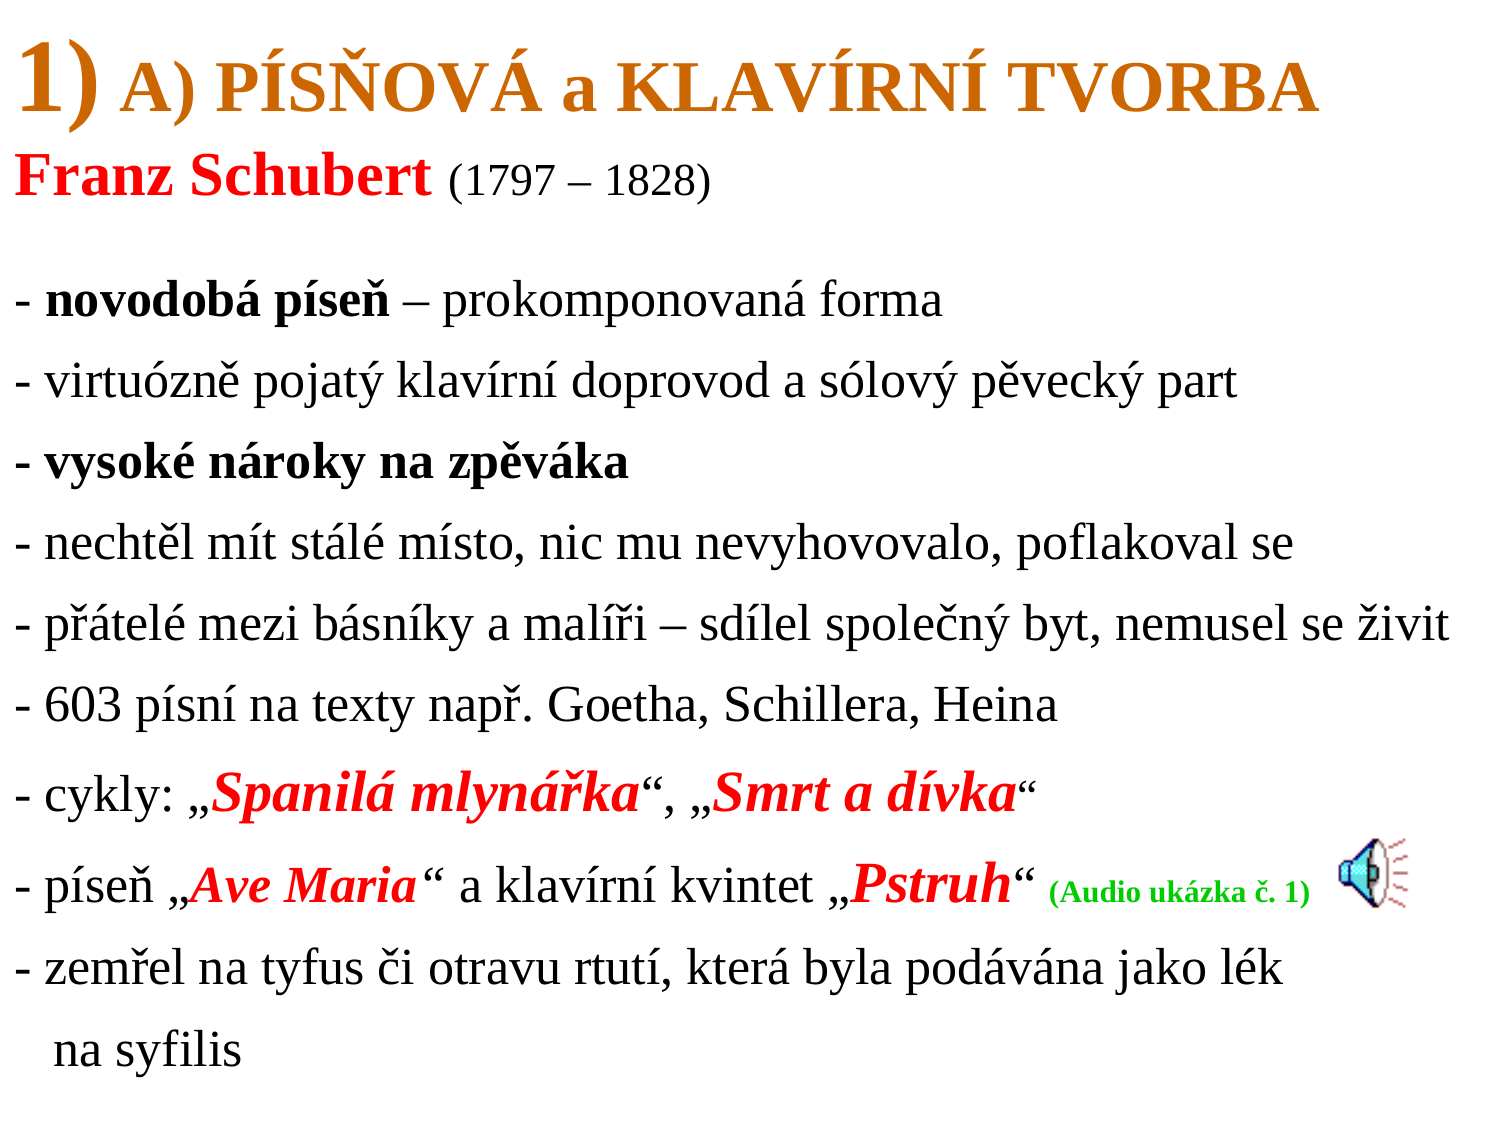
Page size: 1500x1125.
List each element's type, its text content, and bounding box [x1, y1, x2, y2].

text_box 1) A) PÍSŇOVÁ a KLAVÍRNÍ TVORBA [0, 0, 1500, 124]
text_box - novodobá píseň – prokomponovaná forma - virtuózně pojatý klavírní doprovod a sólový pěvecký part - vysoké nároky na zpěváka - nechtěl mít stálé místo, nic mu nevyhovovalo, poflakoval se - přátelé mezi básníky a malíři – sdílel společný byt, nemusel se živit - 603 písní na texty např. Goetha, Schillera, Heina - cykly: „Spanilá mlynářka“, „Smrt a dívka“ - píseň „Ave Maria“ a klavírní kvintet „Pstruh“ (Audio ukázka č. 1) - zemřel na tyfus či otravu rtutí, která byla podávána jako lék na syfilis [0, 237, 1500, 1077]
picture [1337, 837, 1413, 913]
text_box Franz Schubert (1797 – 1828) [0, 124, 1500, 237]
